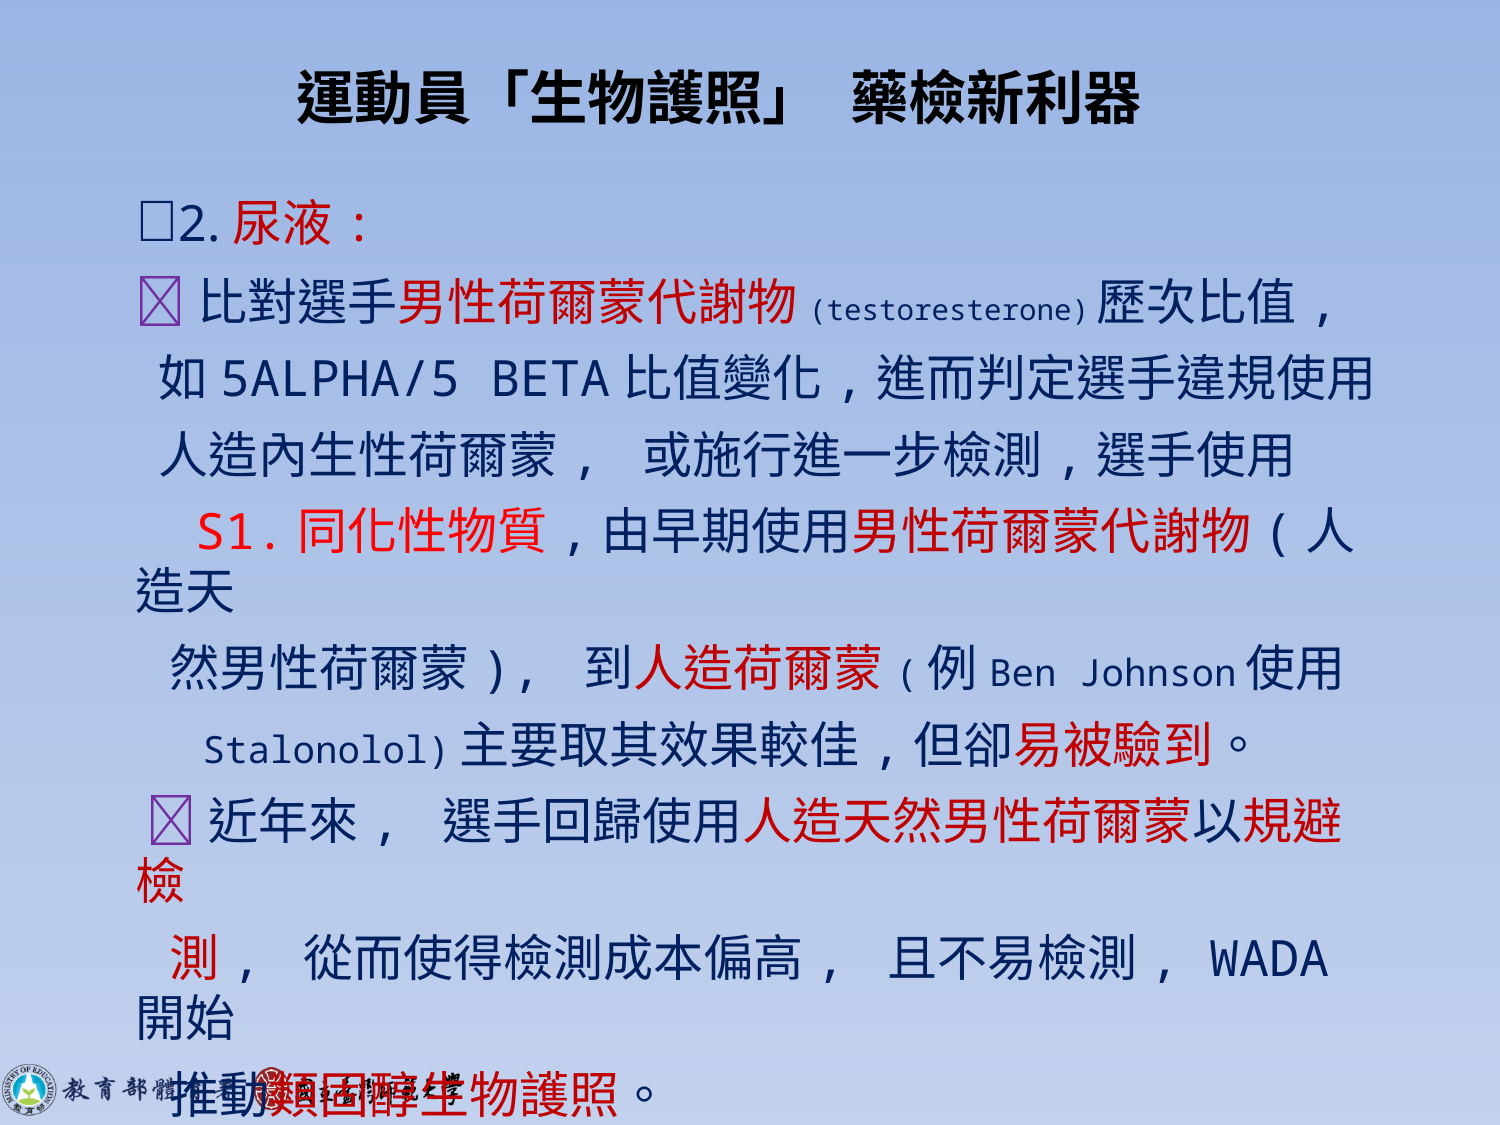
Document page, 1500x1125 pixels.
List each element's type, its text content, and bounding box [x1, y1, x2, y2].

title 運動員「生物護照」 藥檢新利器 [100, 19, 1338, 173]
subtitle 2.尿液: 比對選手男性荷爾蒙代謝物(testoresterone)歷次比值, 如5ALPHA/5 BETA比值變化,進而判定選手違規使用 人造內生性荷爾蒙, 或施行進一步檢測,選手使用 S1.同化性物質,由早期使用男性荷爾蒙代謝物(人造天 然男性荷爾蒙), 到人造荷爾蒙(例Ben Johnson使用 Stalonolol)主要取其效果較佳,但卻易被驗到。 近年來, 選手回歸使用人造天然男性荷爾蒙以規避檢 測, 從而使得檢測成本偏高, 且不易檢測, WADA開始 推動類固醇生物護照。 https://www.youtube.com/watch?v=6VIw8YFUcT0 [117, 175, 1395, 351]
